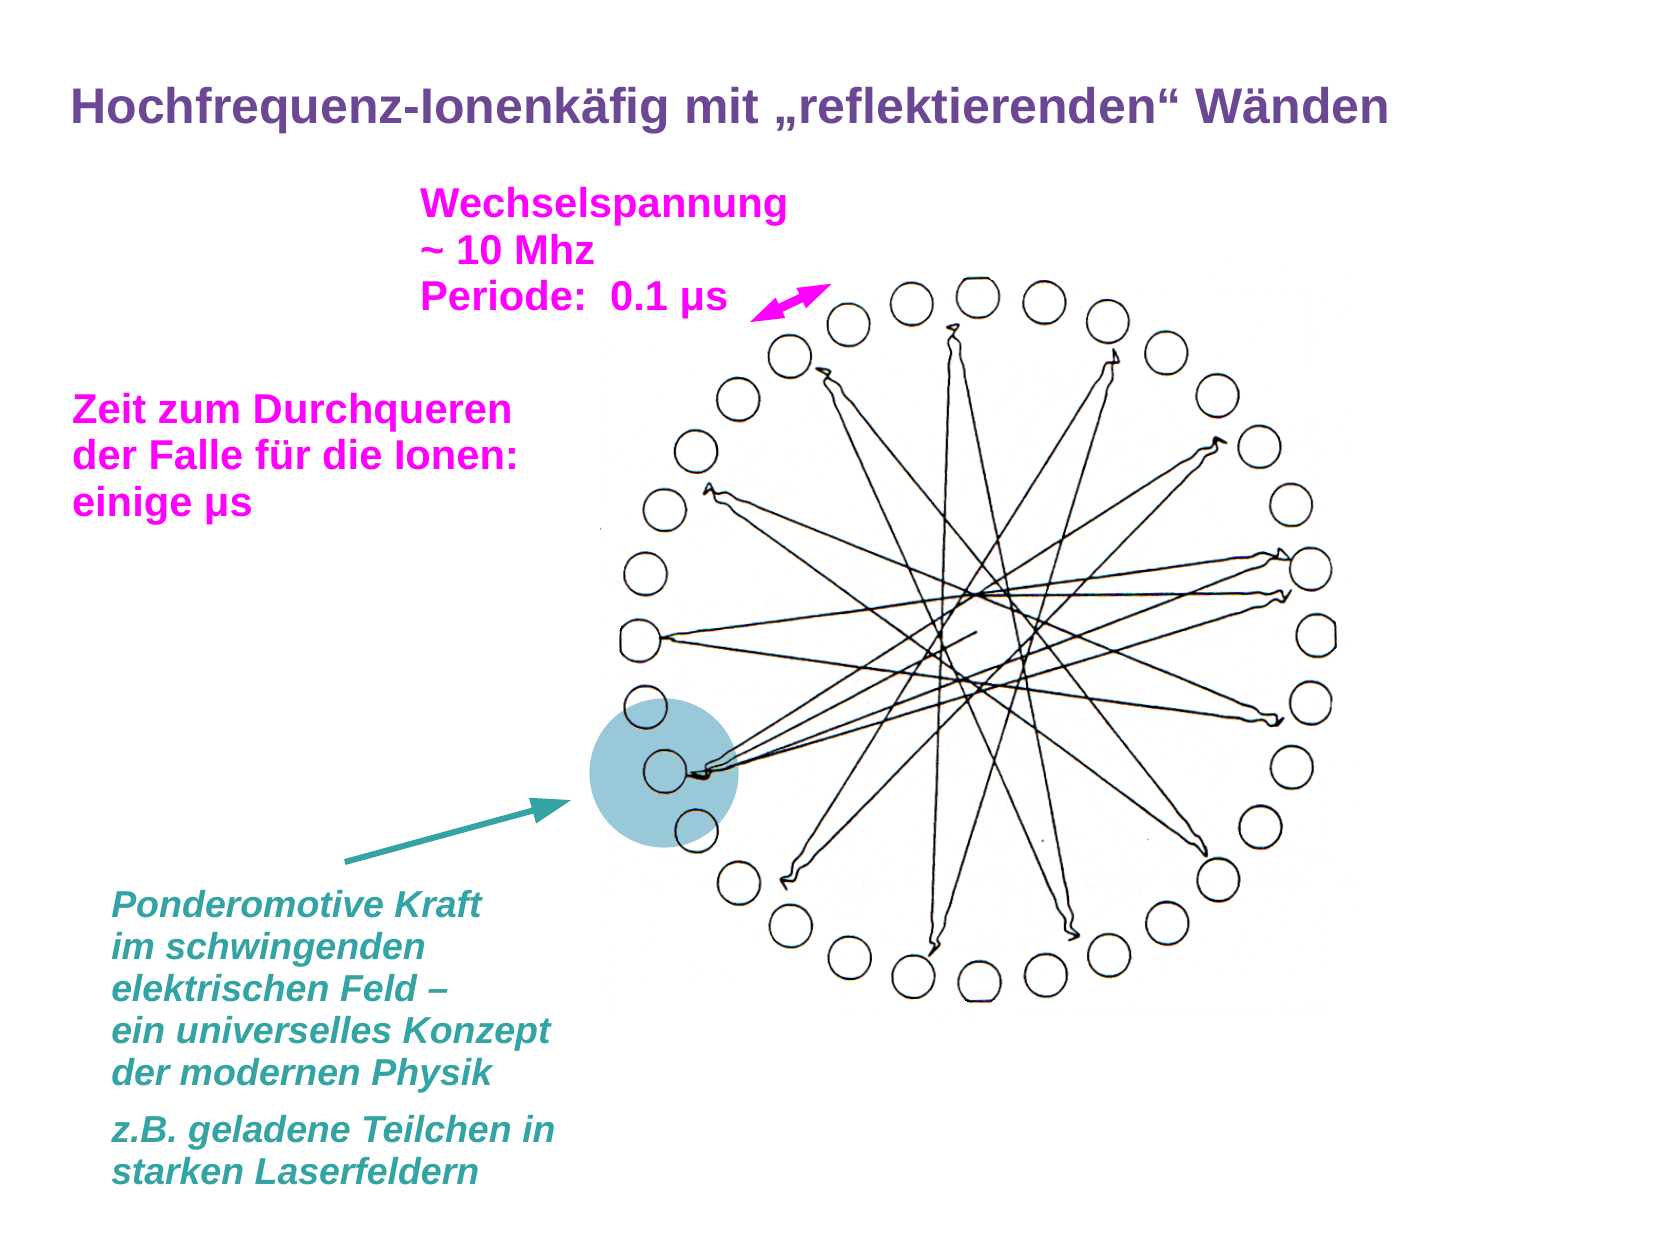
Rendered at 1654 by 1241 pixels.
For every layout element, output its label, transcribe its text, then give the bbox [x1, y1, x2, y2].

text_box Ponderomotive Kraft im schwingenden elektrischen Feld – ein universelles Konzept der modernen Physik z.B. geladene Teilchen in starken Laserfeldern [96, 876, 572, 1200]
picture [600, 261, 1356, 1018]
text_box Zeit zum Durchqueren der Falle für die Ionen: einige μs [54, 375, 537, 536]
text_box Hochfrequenz-Ionenkäfig mit „reflektierenden“ Wänden [56, 70, 1527, 142]
text_box [589, 734, 600, 812]
text_box Wechselspannung ~ 10 Mhz Periode: 0.1 μs [402, 169, 807, 330]
